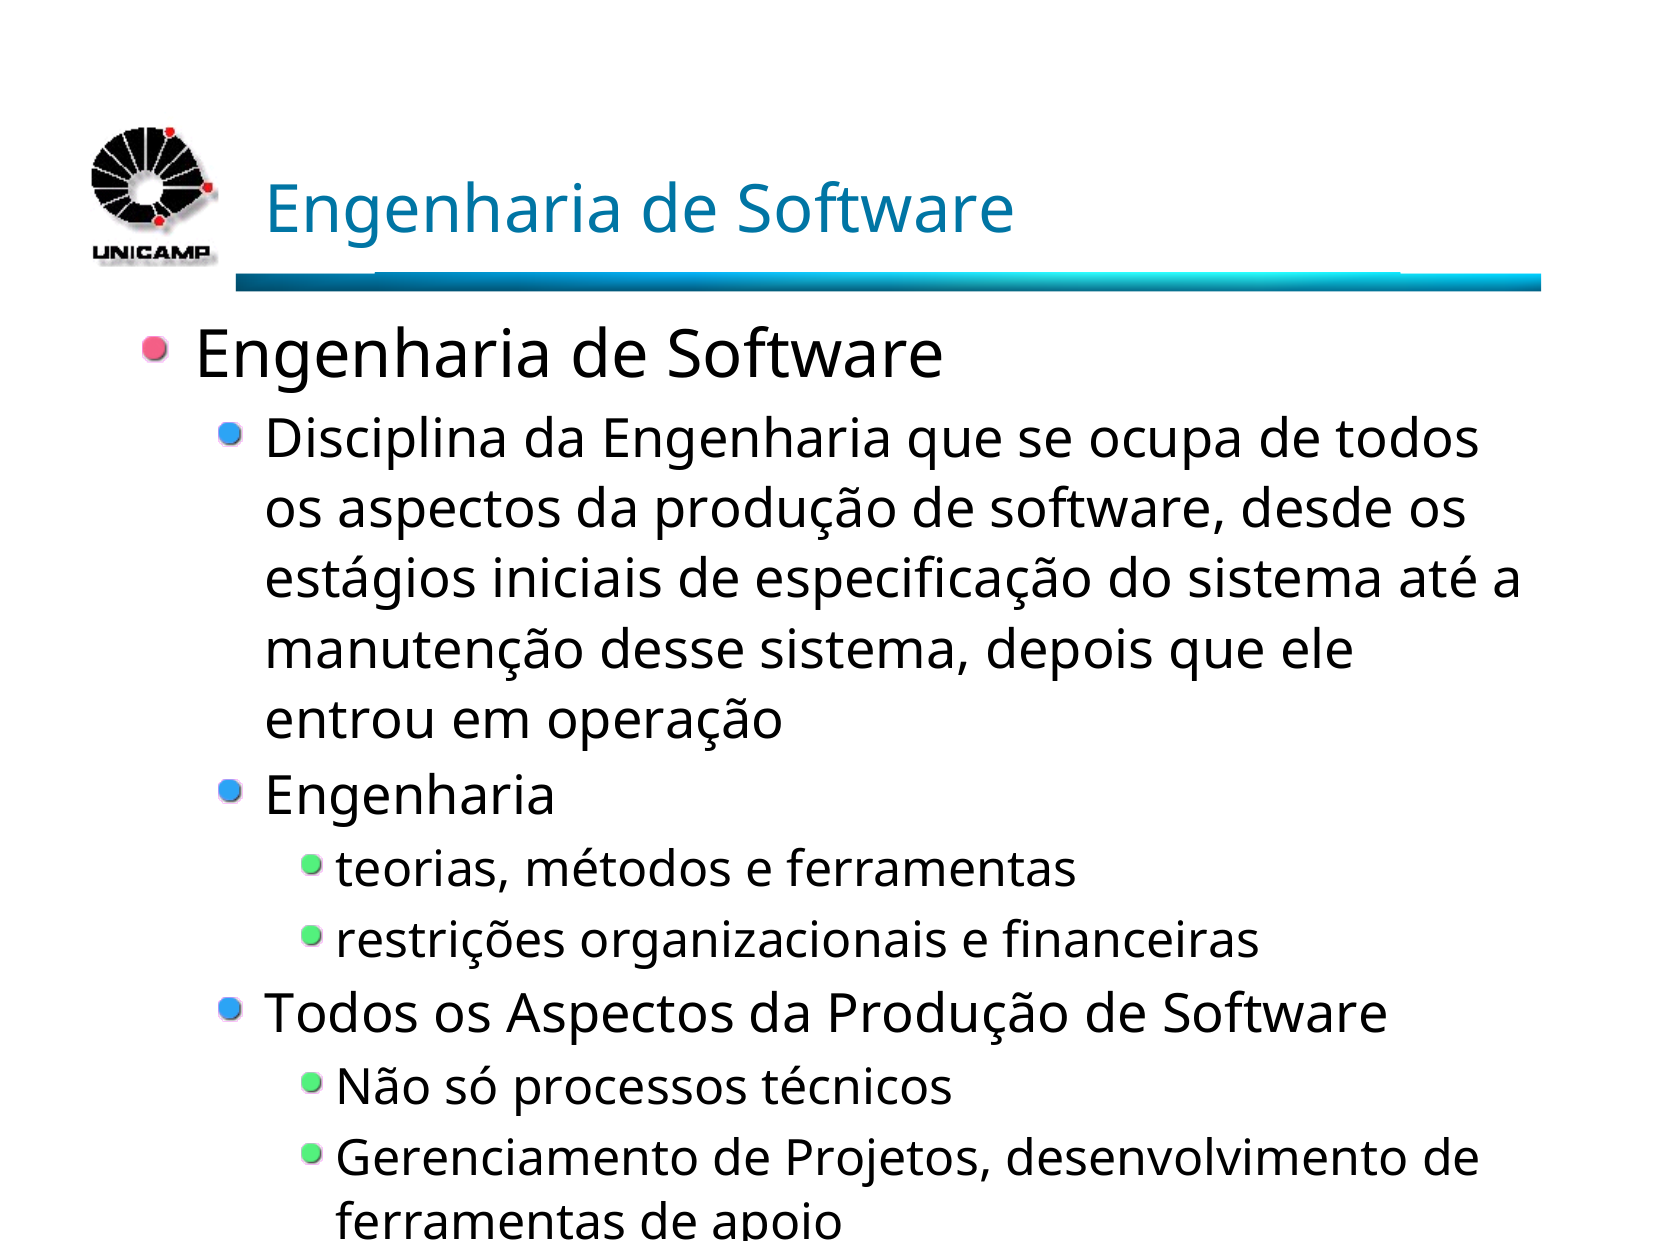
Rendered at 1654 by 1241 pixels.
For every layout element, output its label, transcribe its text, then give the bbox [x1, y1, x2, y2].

picture [300, 1153, 324, 1166]
picture [125, 272, 1654, 295]
list Engenharia de Software Disciplina da Engenharia que se ocupa de todos os aspectos da produção de software, desde os estágios iniciais de especificação do sistema até a manutenção desse sistema, depois que ele entrou em operação Engenharia teorias, métodos e ferramentas restrições organizacionais e financeiras Todos os Aspectos da Produção de Software Não só processos técnicos Gerenciamento de Projetos, desenvolvimento de ferramentas de apoio [123, 309, 1536, 1153]
title Engenharia de Software [264, 42, 1534, 250]
